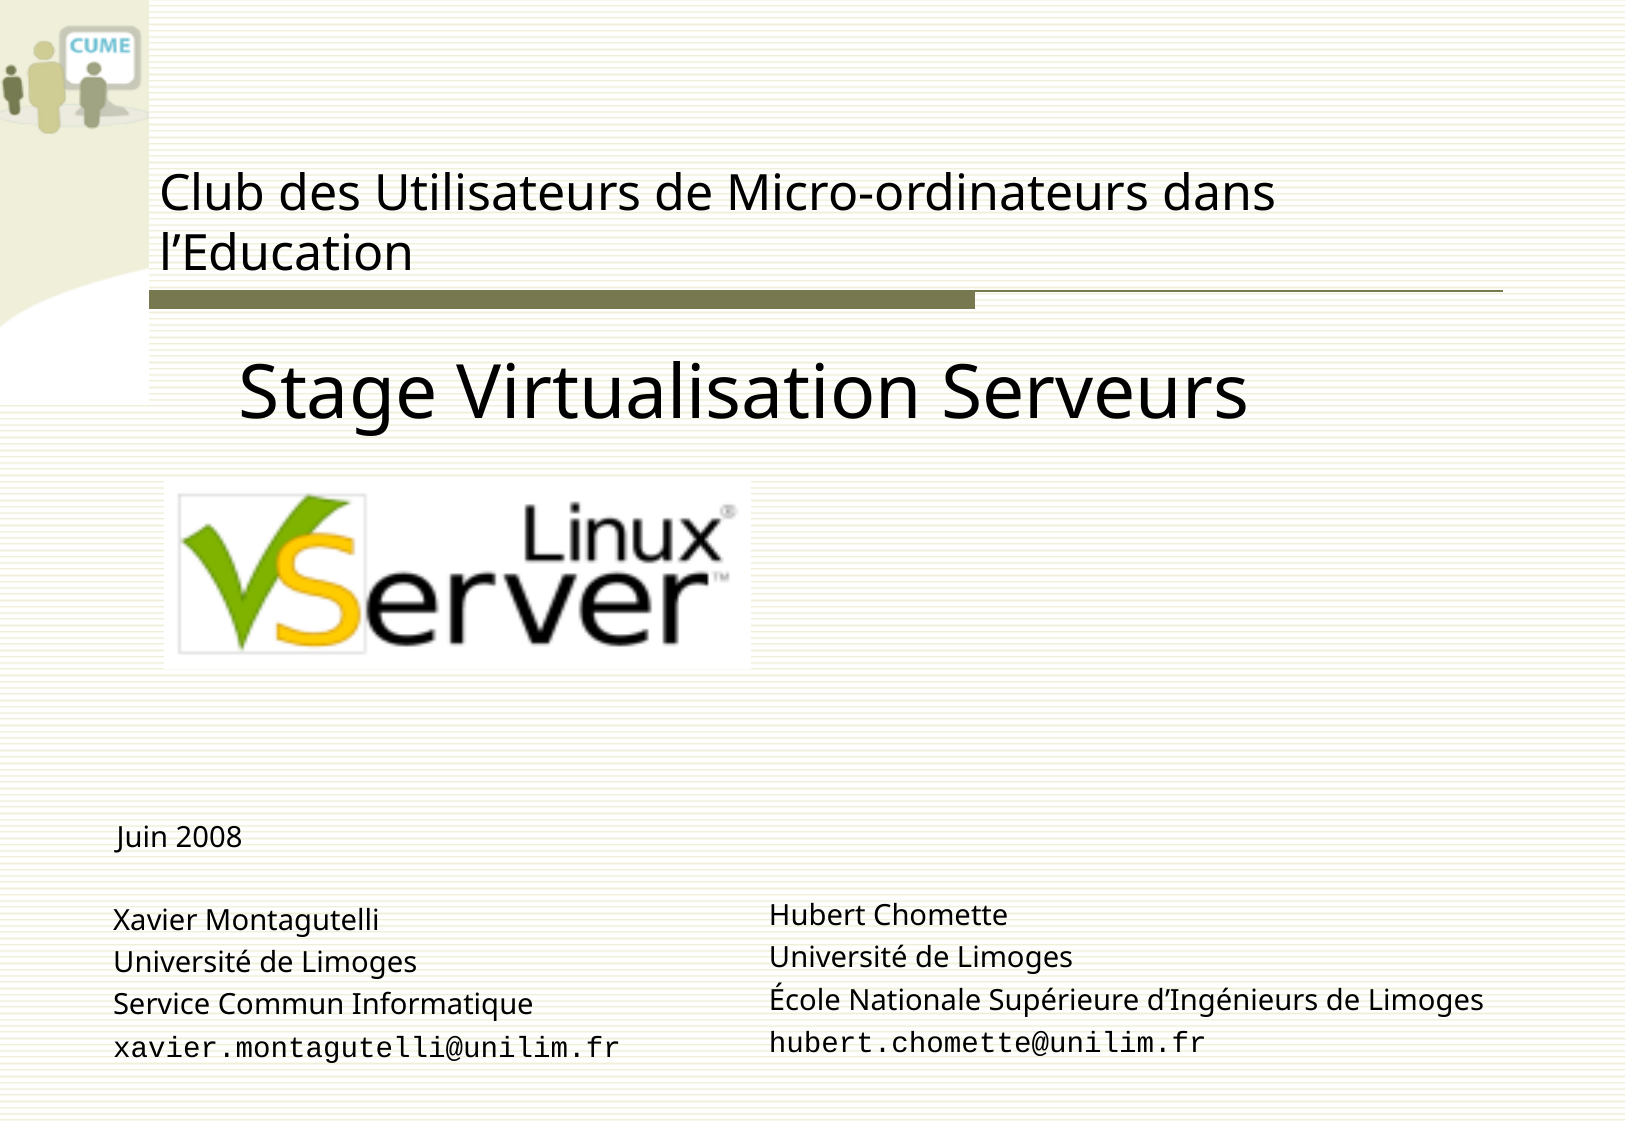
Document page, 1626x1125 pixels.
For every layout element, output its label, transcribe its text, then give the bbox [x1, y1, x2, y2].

text_box Hubert Chomette Université de Limoges École Nationale Supérieure d’Ingénieurs de Limoges hubert.chomette@unilim.fr [754, 888, 1573, 1058]
text_box Juin 2008 [101, 810, 324, 882]
title Club des Utilisateurs de Micro-ordinateurs dans l’Education [149, 62, 1526, 289]
text_box Xavier Montagutelli Université de Limoges Service Commun Informatique xavier.montagutelli@unilim.fr [98, 893, 690, 1063]
picture [0, 0, 1626, 1125]
subtitle Stage Virtualisation Serveurs [147, 335, 1509, 474]
